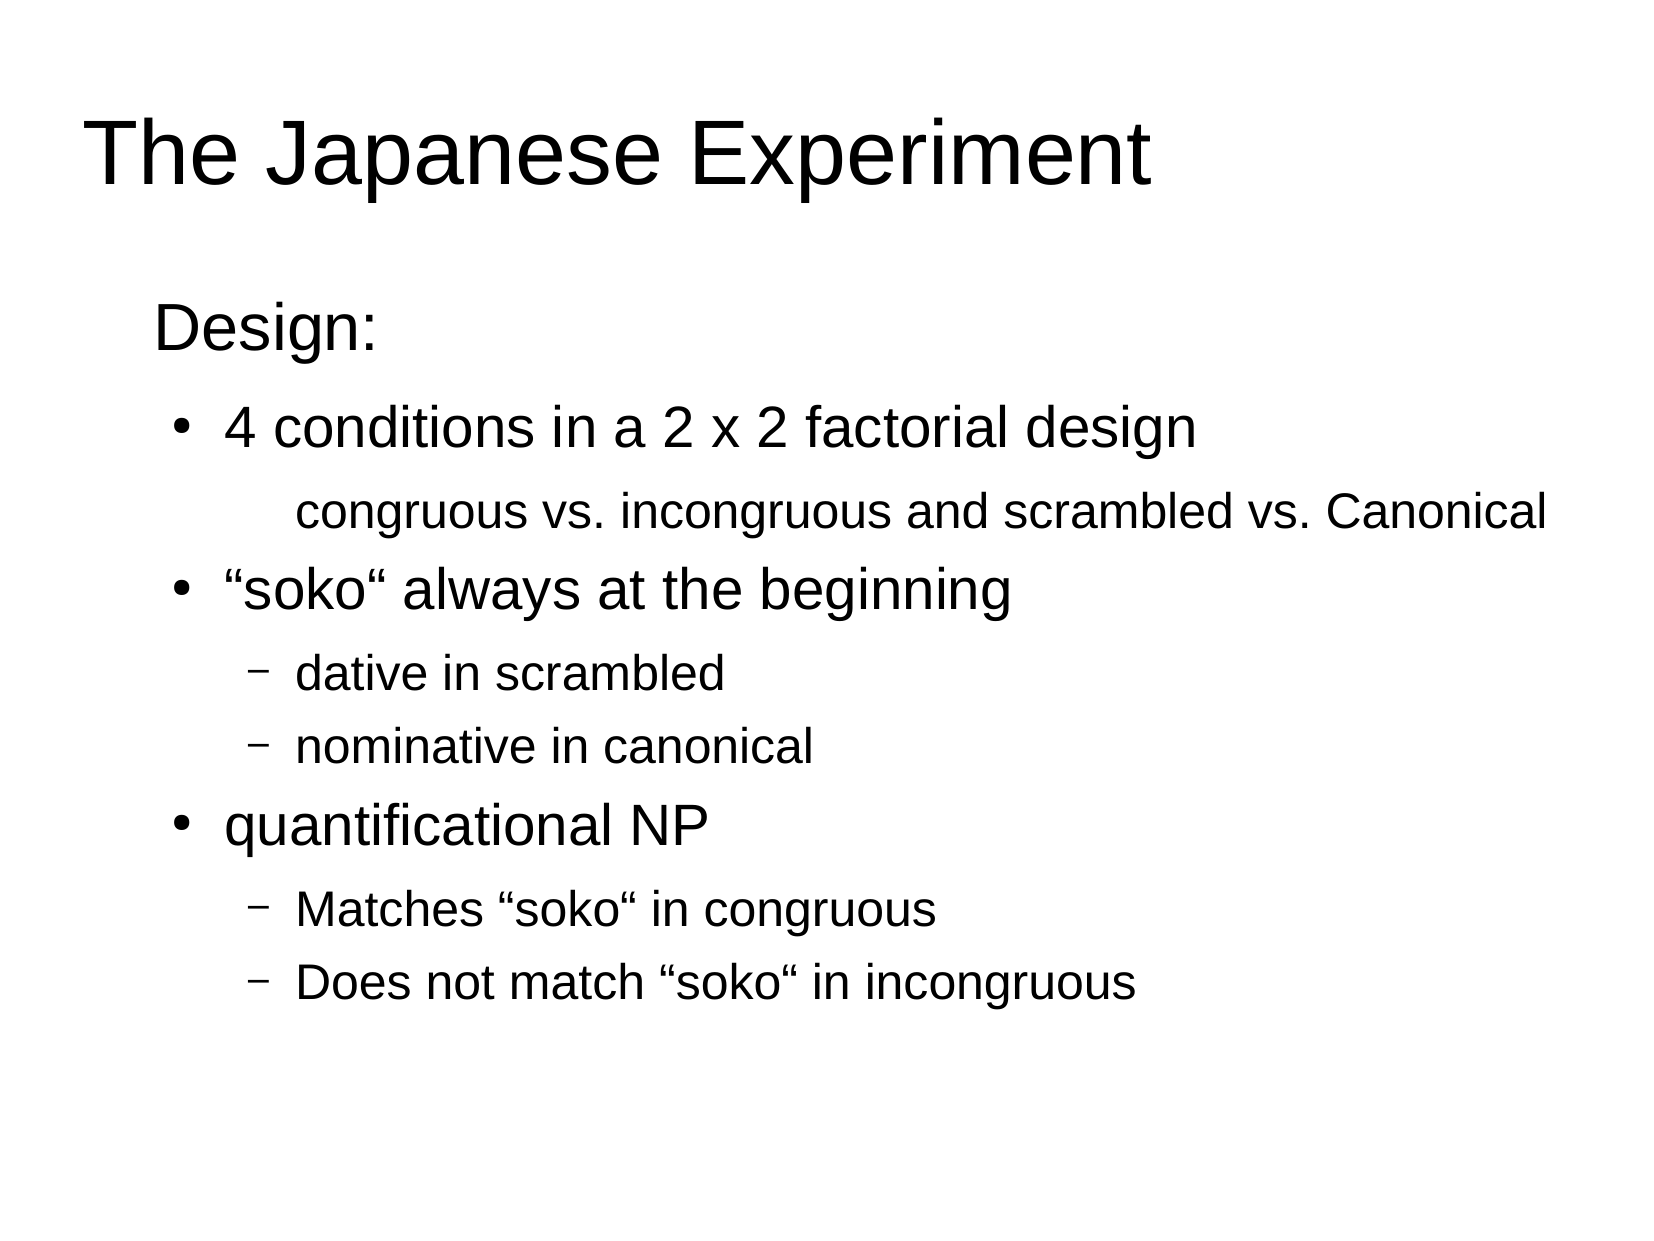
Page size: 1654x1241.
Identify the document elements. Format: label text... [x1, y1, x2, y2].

list Design: 4 conditions in a 2 x 2 factorial design congruous vs. incongruous and scrambled vs. Canonical “soko“ always at the beginning dative in scrambled nominative in canonical quantificational NP Matches “soko“ in congruous Does not match “soko“ in incongruous [82, 290, 1571, 1094]
title The Japanese Experiment [82, 49, 1571, 257]
